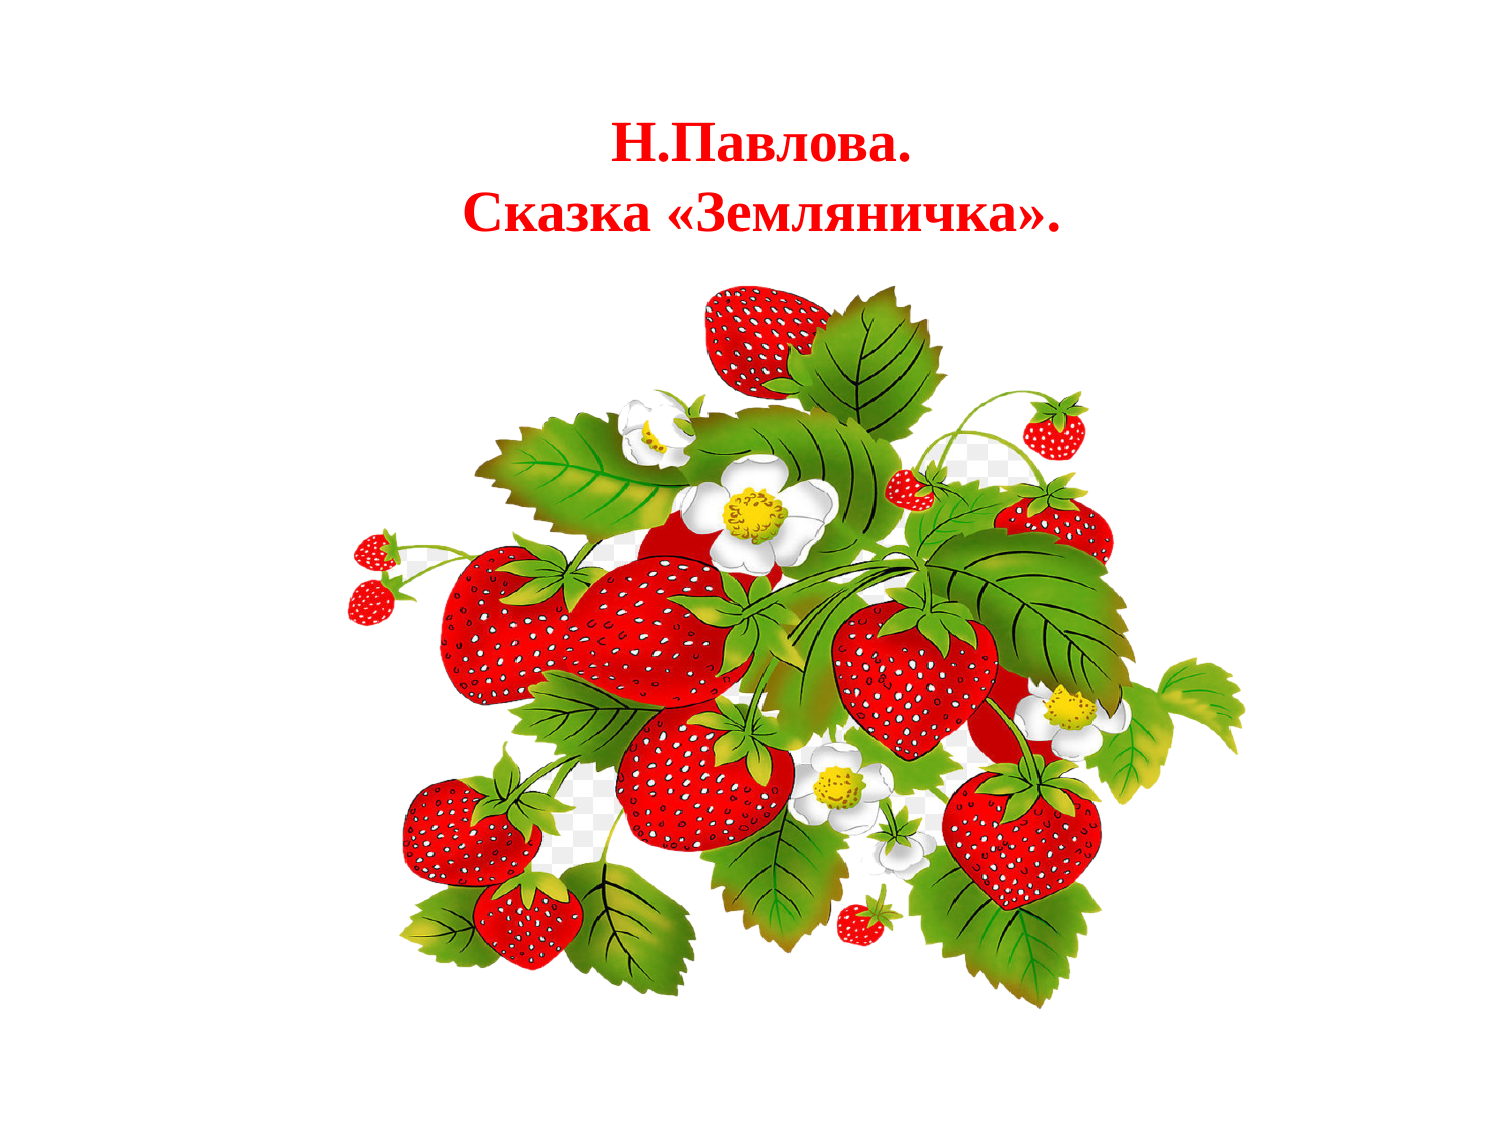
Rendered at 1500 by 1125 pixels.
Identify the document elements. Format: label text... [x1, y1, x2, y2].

picture [324, 275, 1258, 1032]
title Н.Павлова. Сказка «Земляничка». [123, 66, 1399, 279]
